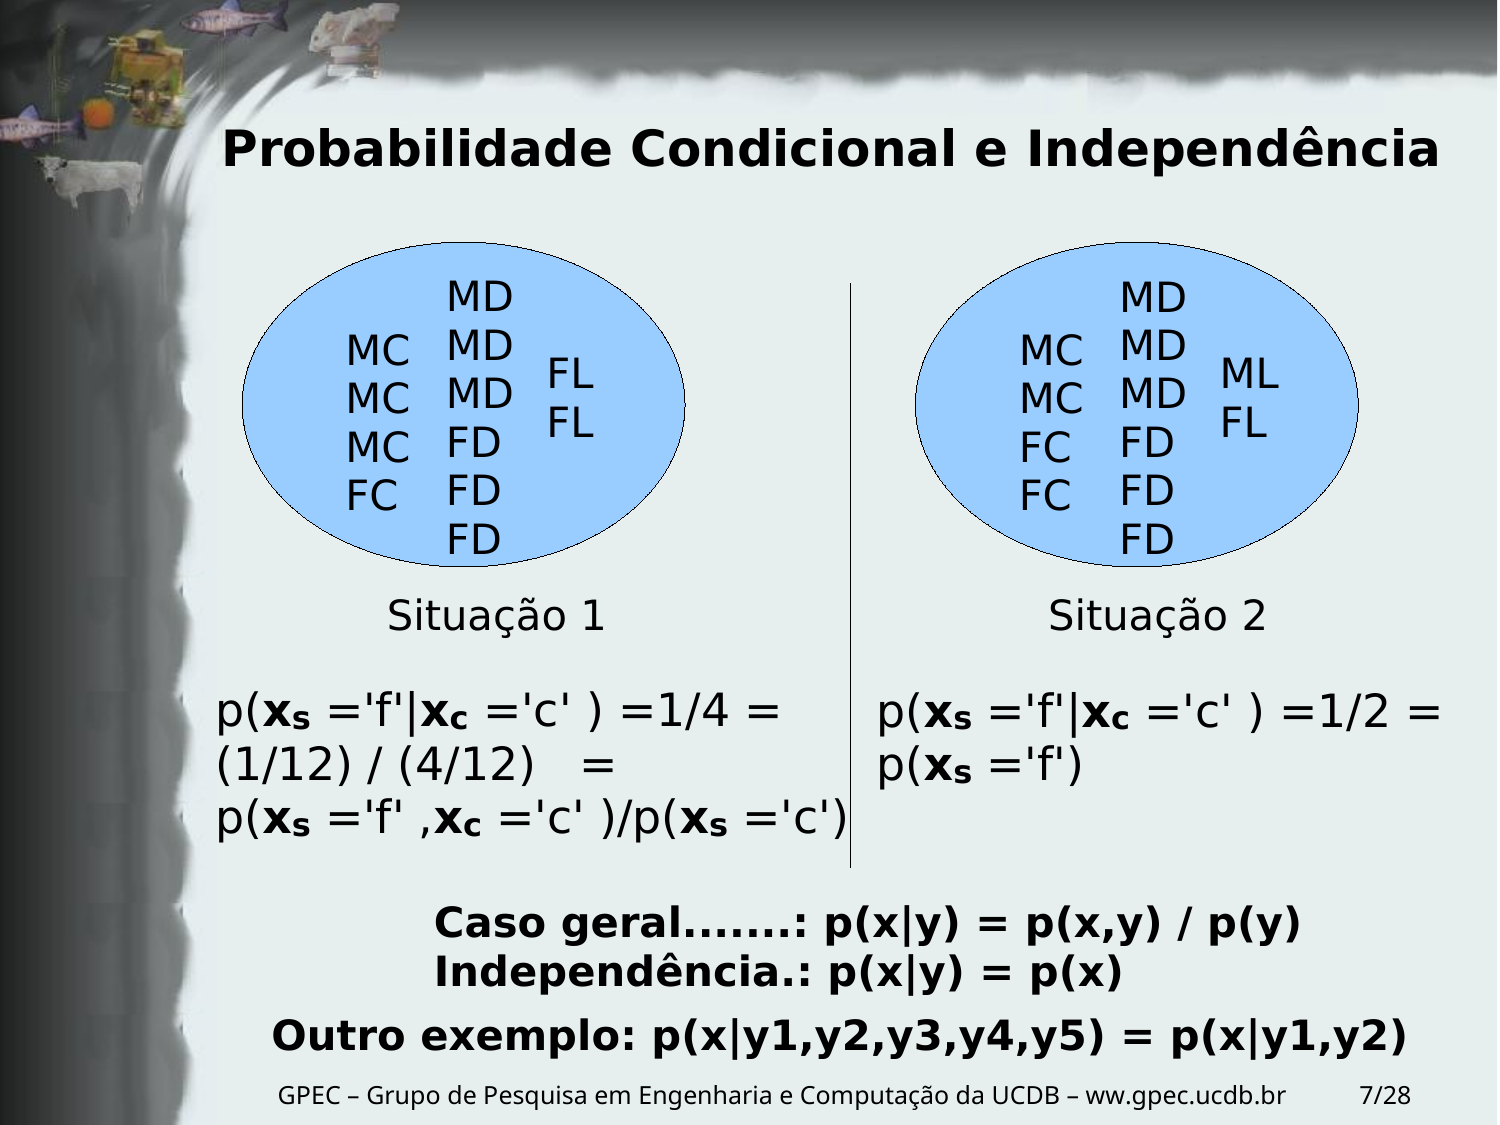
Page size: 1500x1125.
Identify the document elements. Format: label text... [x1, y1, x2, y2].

text_box ML FL [1204, 342, 1294, 455]
text_box Outro exemplo: p(x|y1,y2,y3,y4,y5) = p(x|y1,y2) [242, 1003, 1483, 1068]
text_box p(xs ='f'|xc ='c' ) =1/4 = (1/12) / (4/12) = p(xs ='f' ,xc ='c' )/p(xs ='c') [200, 677, 853, 873]
text_box Caso geral.......: p(x|y) = p(x,y) / p(y) Independência.: p(x|y) = p(x) [419, 1068, 1318, 1125]
text_box [915, 242, 1359, 566]
text_box Caso geral.......: p(x|y) = p(x,y) / p(y) Independência.: p(x|y) = p(x) [419, 891, 1318, 1003]
text_box FL FL [531, 342, 609, 455]
text_box p(xs ='f'|xc ='c' ) =1/2 = p(xs ='f') [862, 677, 1449, 820]
picture [0, 0, 1498, 1125]
text_box MD MD MD FD FD FD [1104, 265, 1202, 572]
title Probabilidade Condicional e Independência [206, 84, 1477, 215]
text_box MC MC MC FC [330, 318, 426, 528]
text_box Situação 1 [372, 584, 622, 648]
text_box MC MC FC FC [1003, 318, 1099, 528]
text_box MD MD MD FD FD FD [431, 265, 529, 572]
text_box [242, 242, 686, 566]
picture [414, 1092, 419, 1102]
text_box Situação 2 [1033, 584, 1283, 649]
